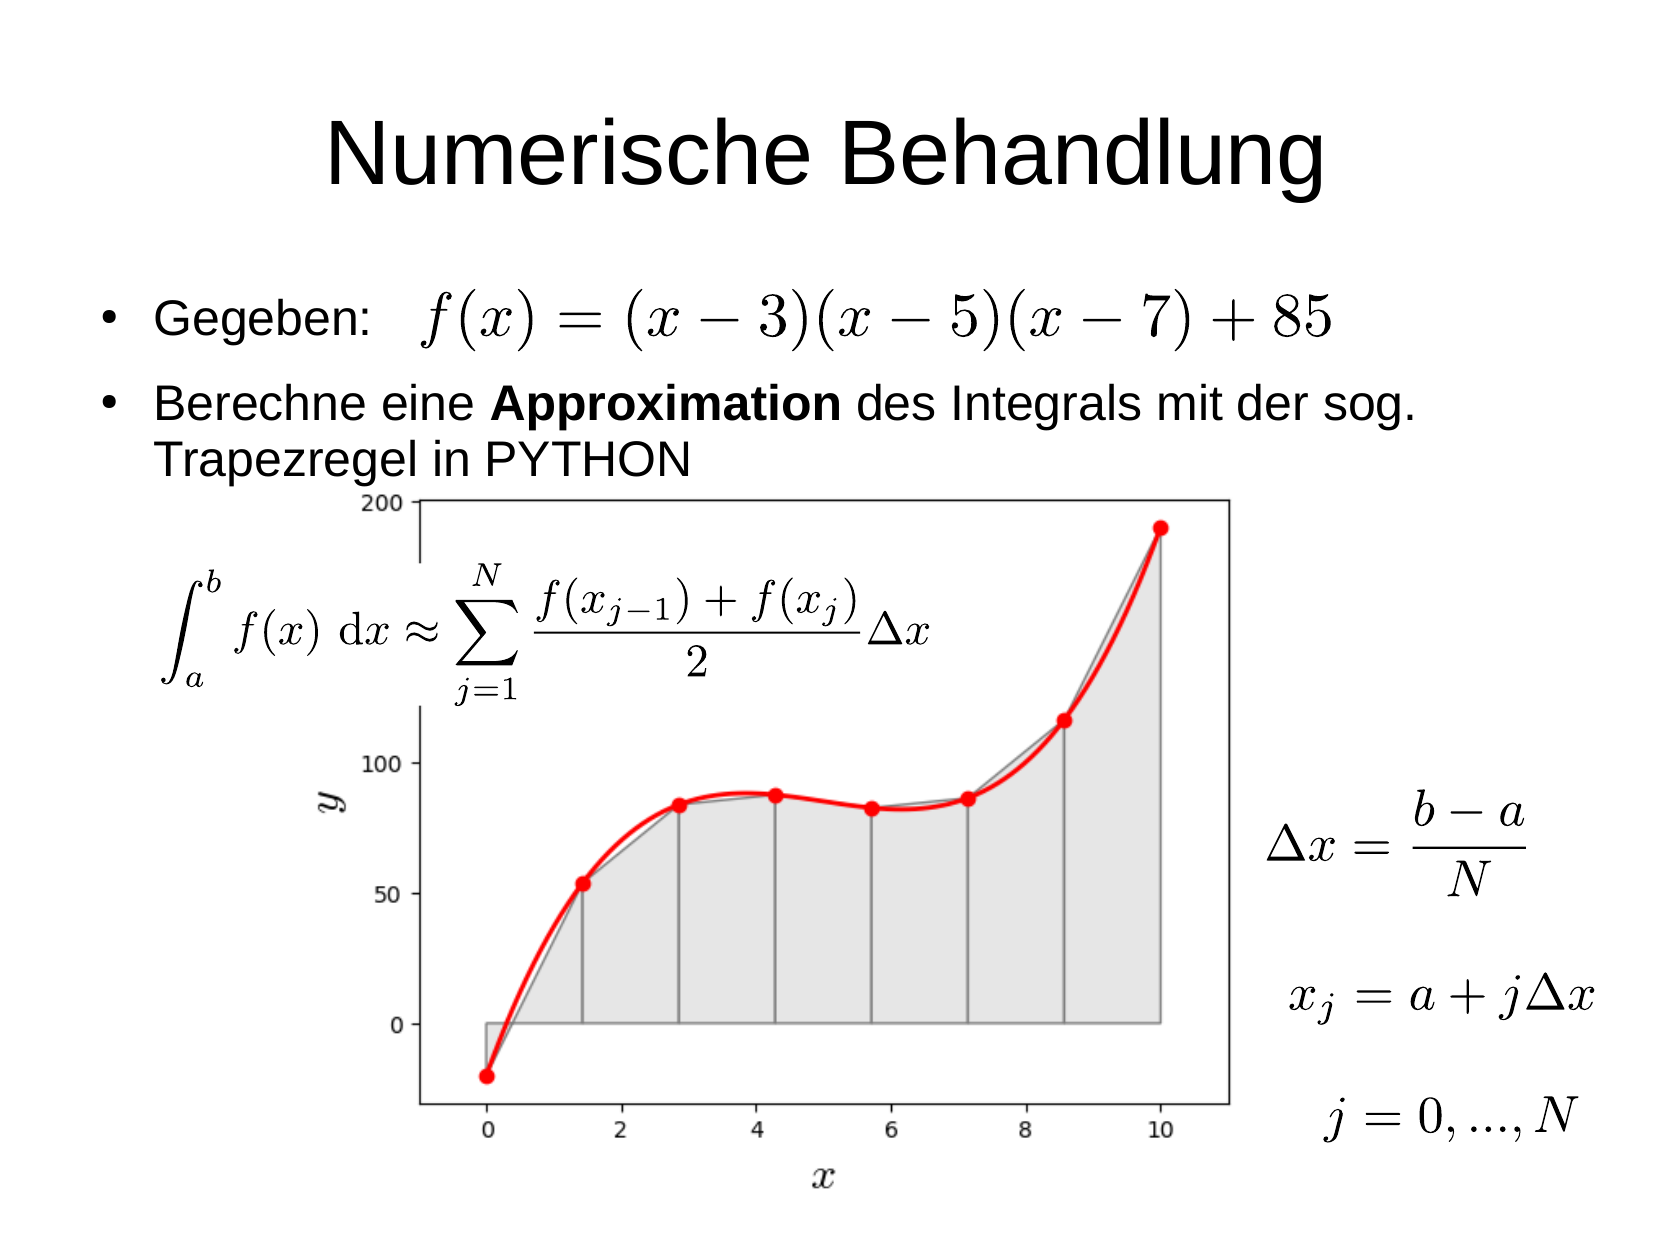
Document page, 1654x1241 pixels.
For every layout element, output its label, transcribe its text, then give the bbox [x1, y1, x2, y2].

text_box [417, 288, 1334, 352]
text_box [1264, 789, 1526, 897]
text_box [1323, 1096, 1581, 1143]
list Gegeben: Berechne eine Approximation des Integrals mit der sog. Trapezregel in PYTHON [82, 290, 1571, 1010]
text_box [1287, 972, 1597, 1025]
text_box [158, 563, 932, 707]
picture [289, 1010, 1250, 1213]
title Numerische Behandlung [82, 49, 1571, 257]
